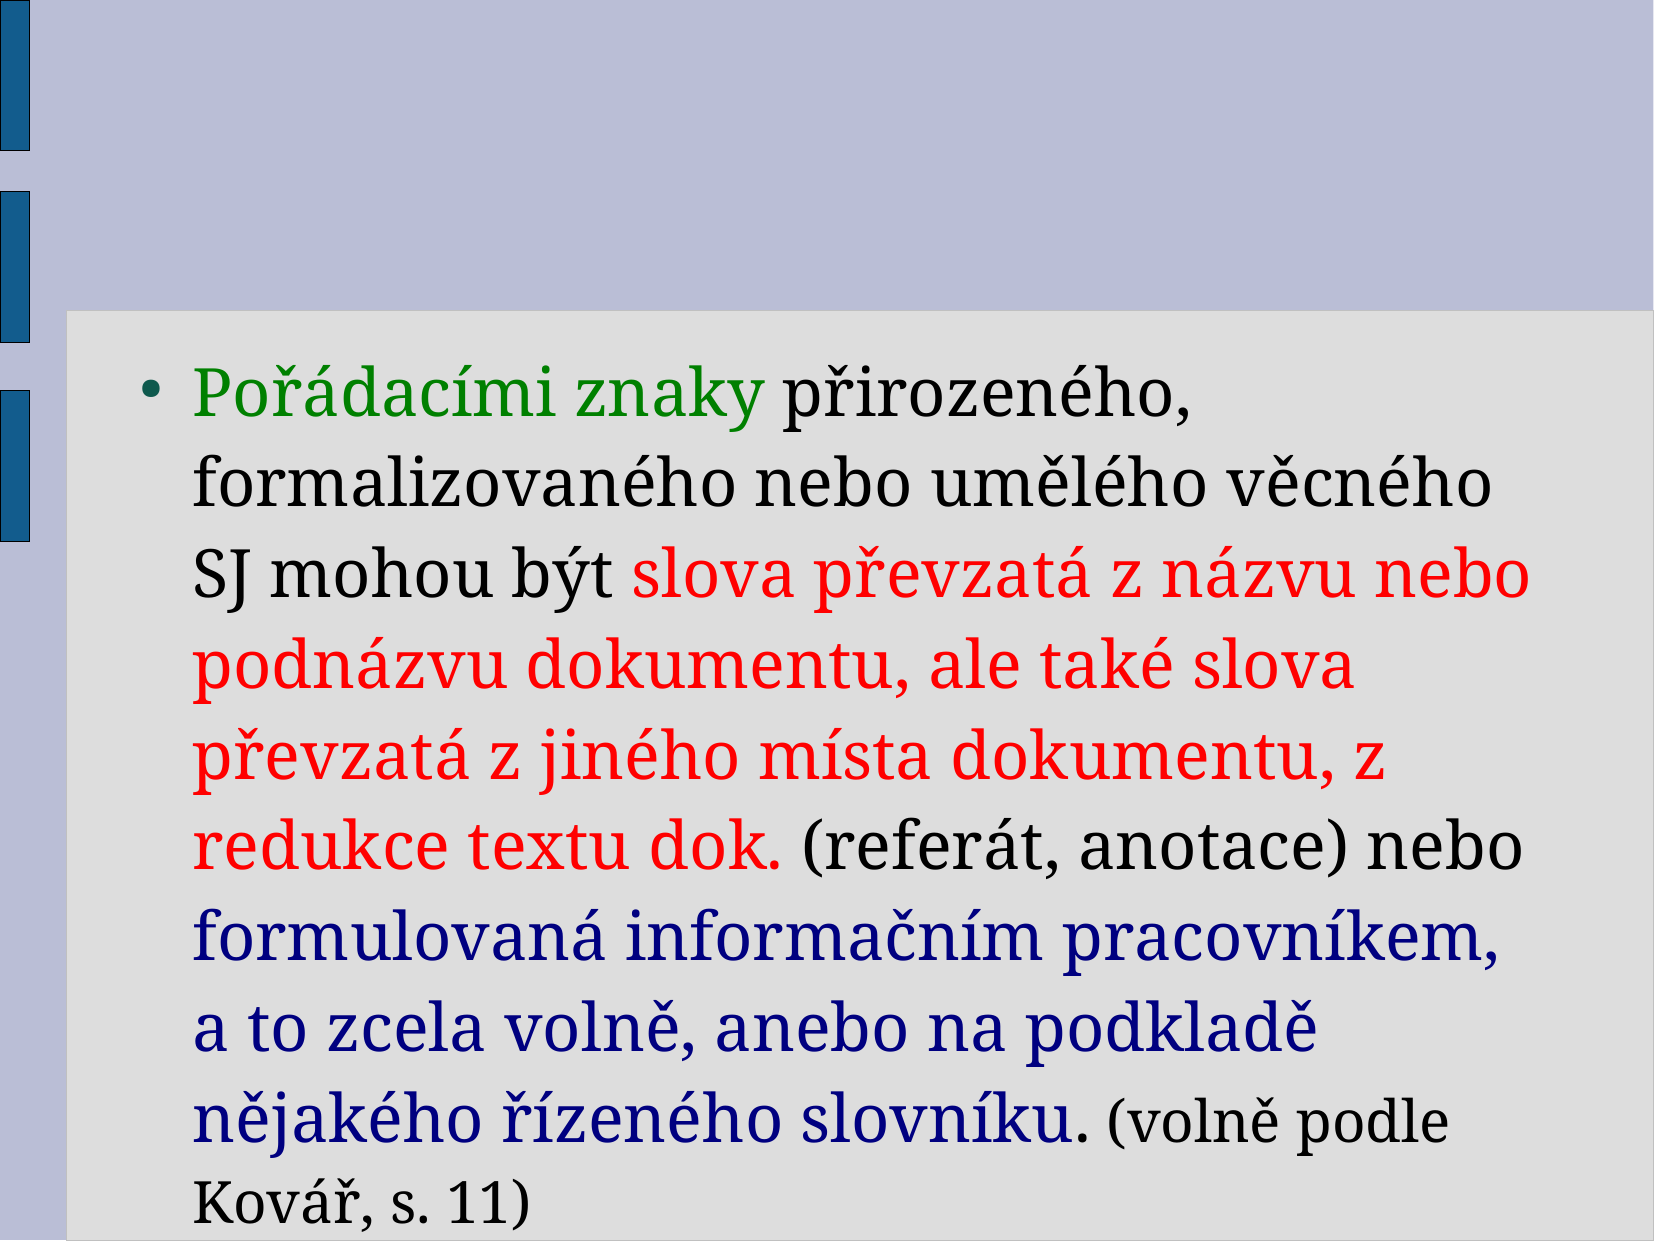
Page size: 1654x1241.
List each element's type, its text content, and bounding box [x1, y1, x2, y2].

list Pořádacími znaky přirozeného, formalizovaného nebo umělého věcného SJ mohou být slova převzatá z názvu nebo podnázvu dokumentu, ale také slova převzatá z jiného místa dokumentu, z redukce textu dok. (referát, anotace) nebo formulovaná informačním pracovníkem, a to zcela volně, anebo na podkladě nějakého řízeného slovníku. (volně podle Kovář, s. 11) [121, 344, 1534, 1112]
